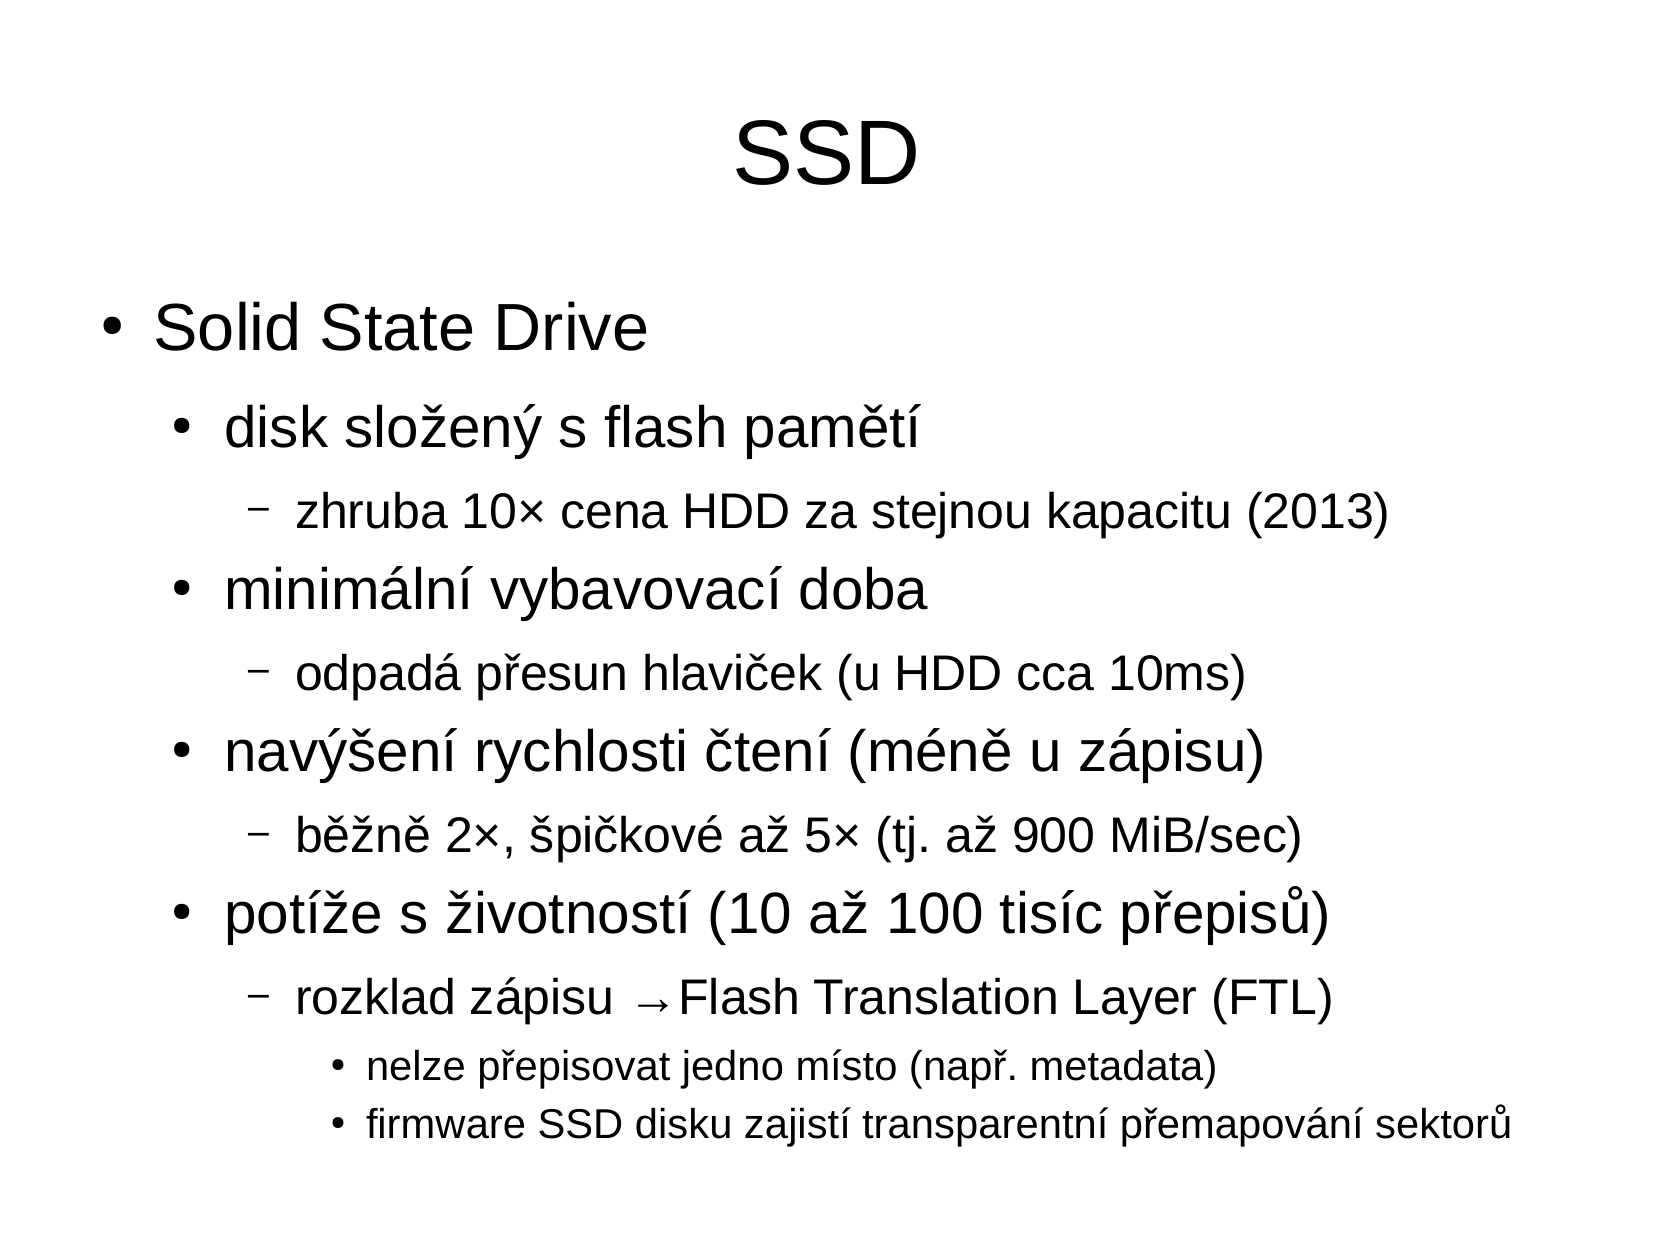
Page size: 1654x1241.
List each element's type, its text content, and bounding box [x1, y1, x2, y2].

list Solid State Drive disk složený s flash pamětí zhruba 10× cena HDD za stejnou kapacitu (2013) minimální vybavovací doba odpadá přesun hlaviček (u HDD cca 10ms) navýšení rychlosti čtení (méně u zápisu) běžně 2×, špičkové až 5× (tj. až 900 MiB/sec) potíže s životností (10 až 100 tisíc přepisů) rozklad zápisu →Flash Translation Layer (FTL) nelze přepisovat jedno místo (např. metadata) firmware SSD disku zajistí transparentní přemapování sektorů [82, 290, 1571, 1148]
title SSD [82, 49, 1571, 257]
